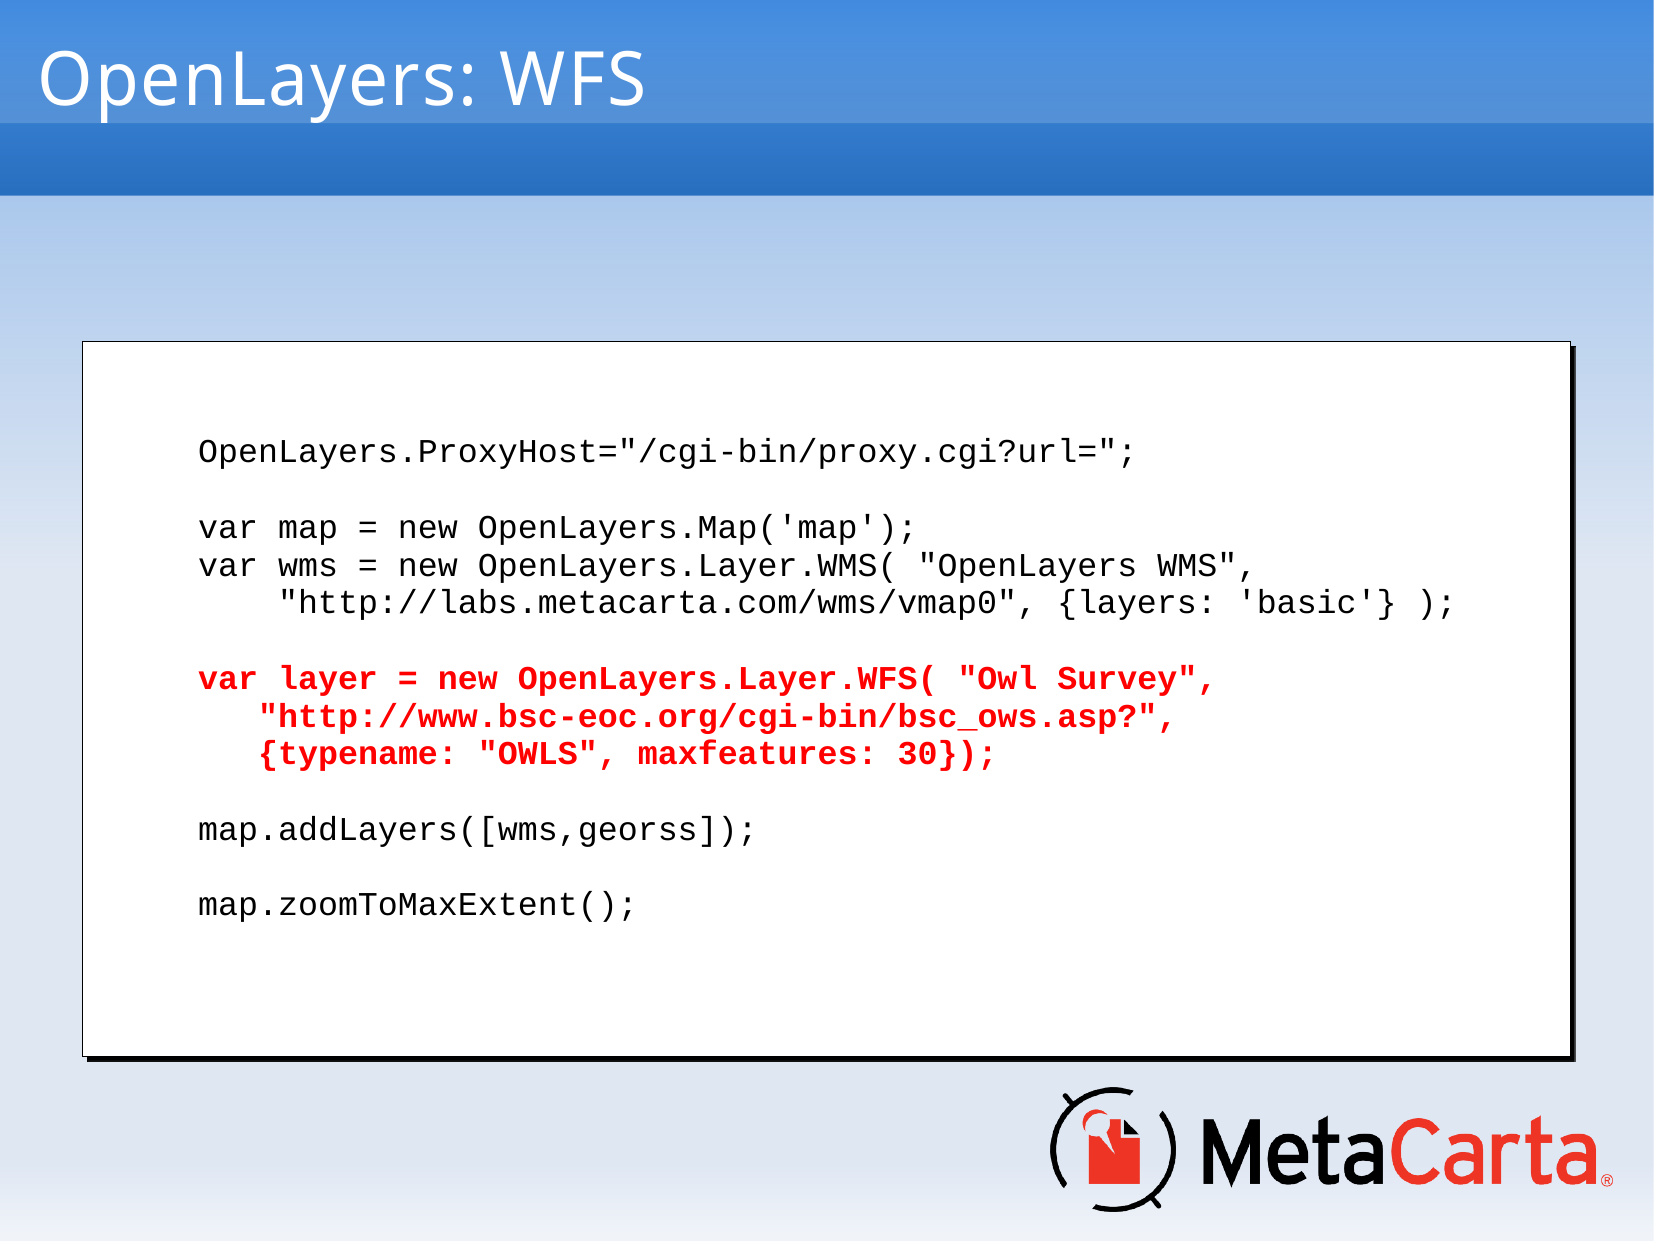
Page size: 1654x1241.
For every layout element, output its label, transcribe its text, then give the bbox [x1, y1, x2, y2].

picture [0, 0, 1654, 1241]
title OpenLayers: WFS [37, 2, 1463, 151]
subtitle OpenLayers.ProxyHost="/cgi-bin/proxy.cgi?url="; var map = new OpenLayers.Map('map'); var wms = new OpenLayers.Layer.WMS( "OpenLayers WMS", "http://labs.metacarta.com/wms/vmap0", {layers: 'basic'} ); var layer = new OpenLayers.Layer.WFS( "Owl Survey", "http://www.bsc-eoc.org/cgi-bin/bsc_ows.asp?", {typename: "OWLS", maxfeatures: 30}); map.addLayers([wms,georss]); map.zoomToMaxExtent(); [82, 341, 1571, 1057]
